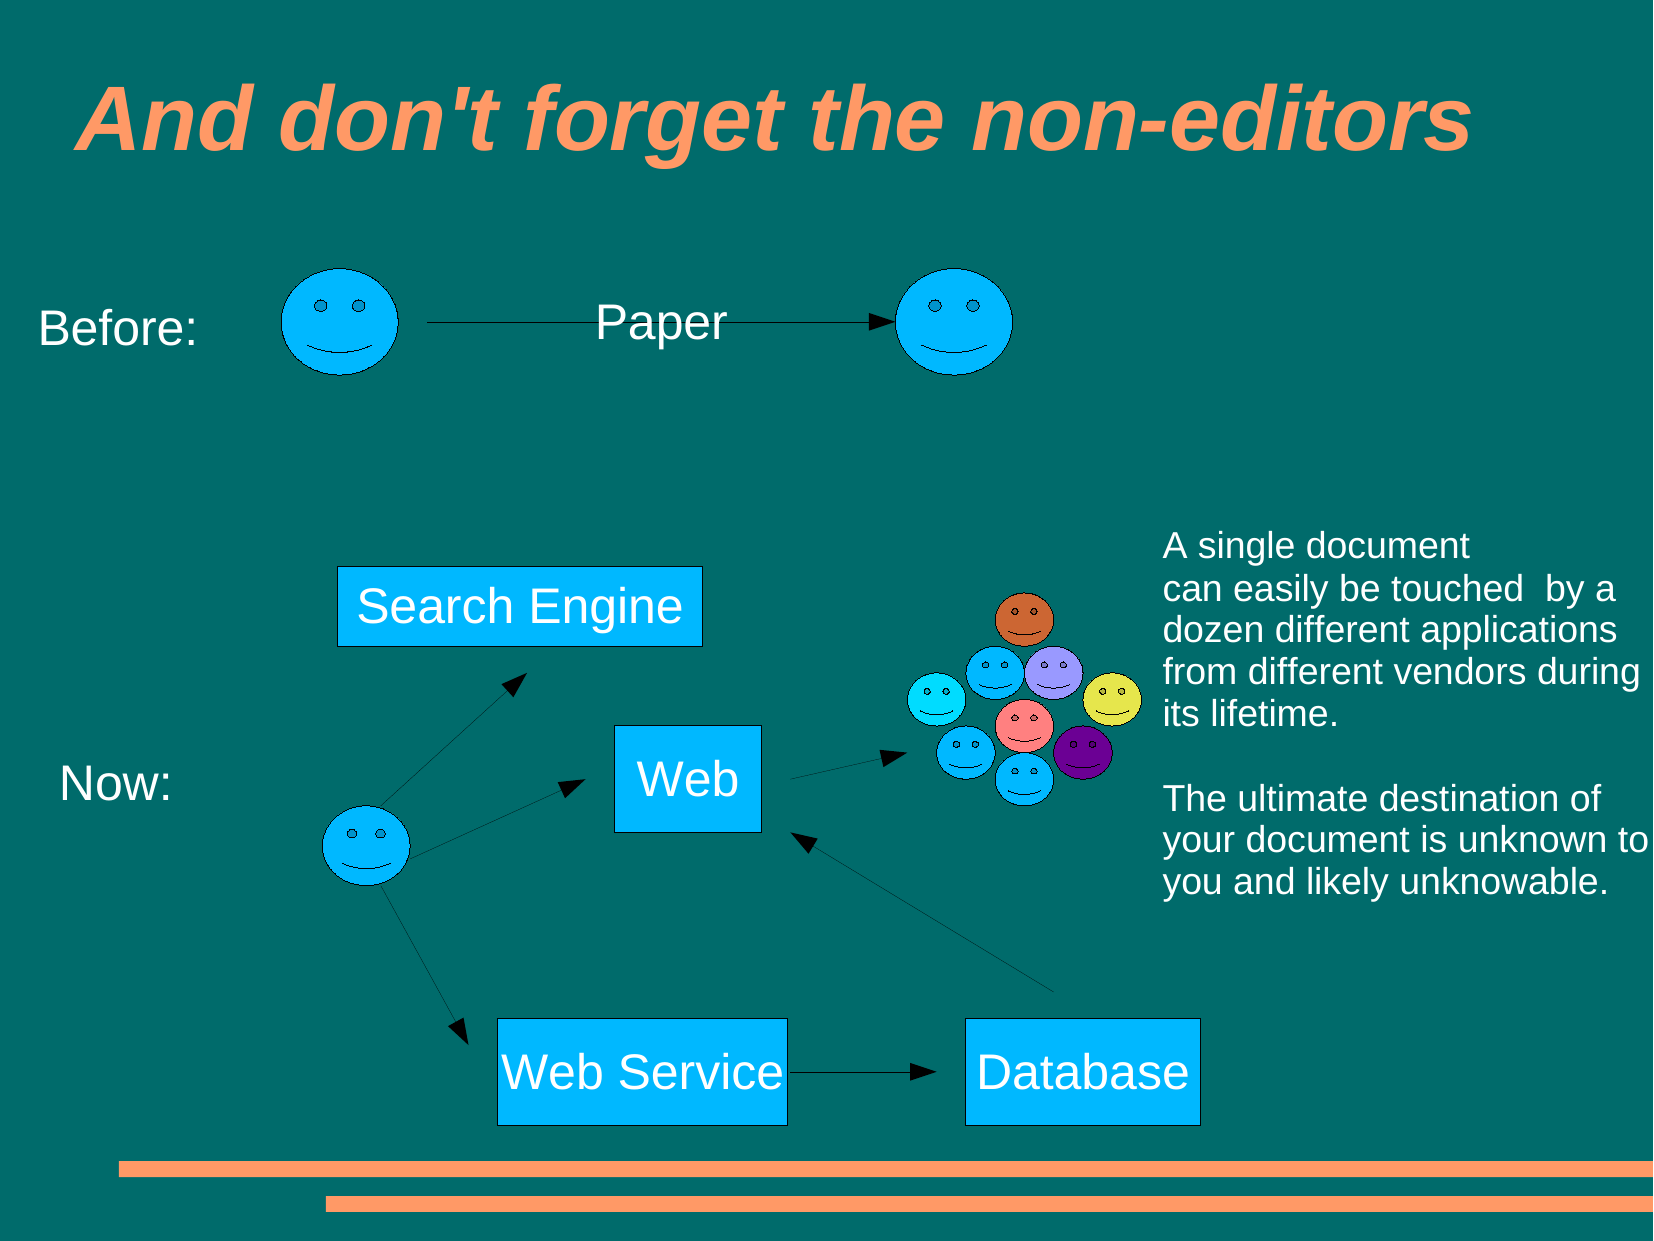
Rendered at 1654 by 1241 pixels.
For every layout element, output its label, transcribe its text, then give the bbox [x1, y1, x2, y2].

text_box [322, 805, 411, 886]
text_box [895, 268, 1013, 376]
text_box [1082, 672, 1142, 727]
text_box Web Service [497, 1018, 788, 1126]
text_box Before: [37, 300, 199, 356]
text_box A single document can easily be touched by a dozen different applications from different vendors during its lifetime. The ultimate destination of your document is unknown to you and likely unknowable. [1162, 525, 1653, 1126]
text_box [995, 699, 1054, 806]
text_box [907, 672, 966, 727]
text_box [281, 268, 399, 376]
text_box Search Engine [337, 566, 703, 647]
title And don't forget the non-editors [75, 10, 1576, 228]
text_box Now: [58, 755, 173, 811]
text_box [1053, 725, 1113, 780]
text_box Database [965, 1018, 1162, 1126]
text_box [965, 646, 1084, 700]
text_box Web [614, 725, 762, 833]
text_box [995, 592, 1054, 647]
text_box [936, 725, 996, 780]
